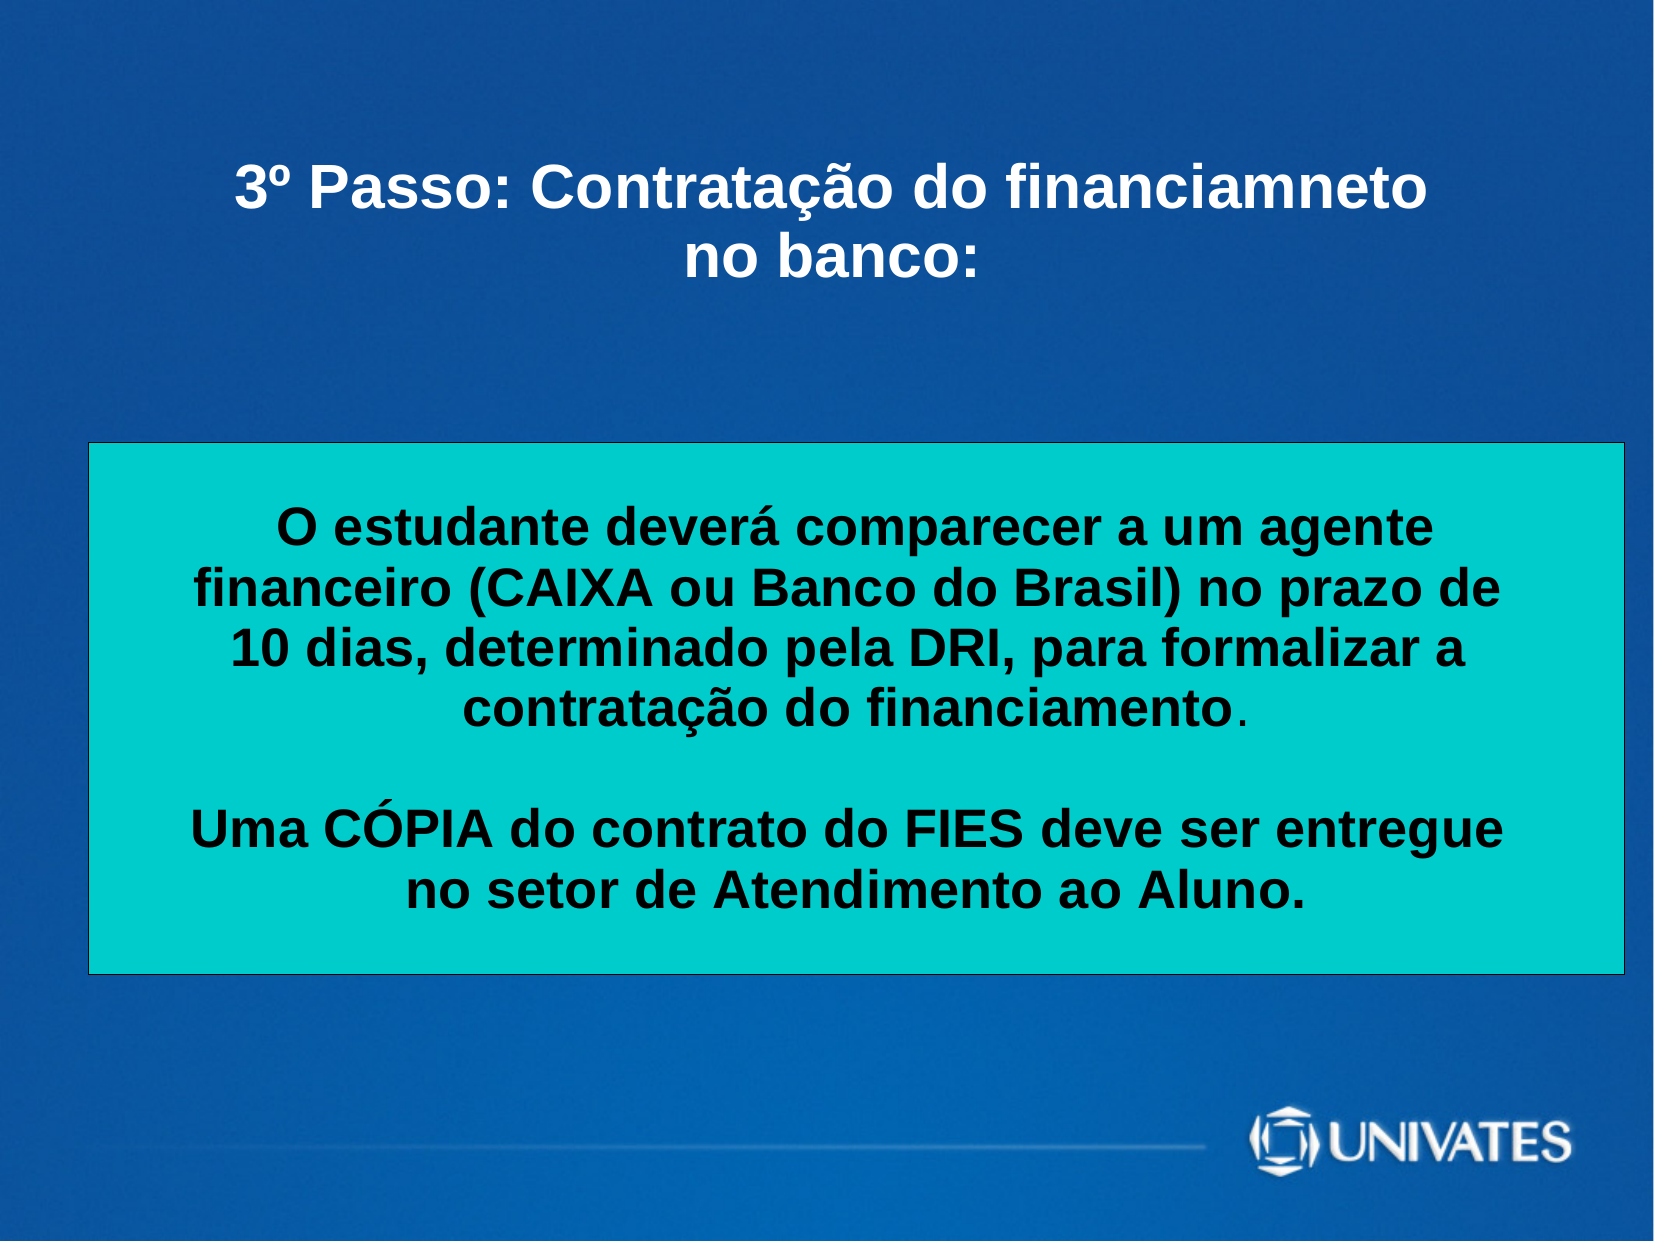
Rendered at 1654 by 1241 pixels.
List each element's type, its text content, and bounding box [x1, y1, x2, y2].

picture [0, 0, 1654, 1241]
subtitle 3º Passo: Contratação do financiamneto no banco: [88, 29, 1577, 442]
text_box O estudante deverá comparecer a um agente financeiro (CAIXA ou Banco do Brasil) no prazo de 10 dias, determinado pela DRI, para formalizar a contratação do financiamento. Uma CÓPIA do contrato do FIES deve ser entregue no setor de Atendimento ao Aluno. [88, 442, 1625, 975]
